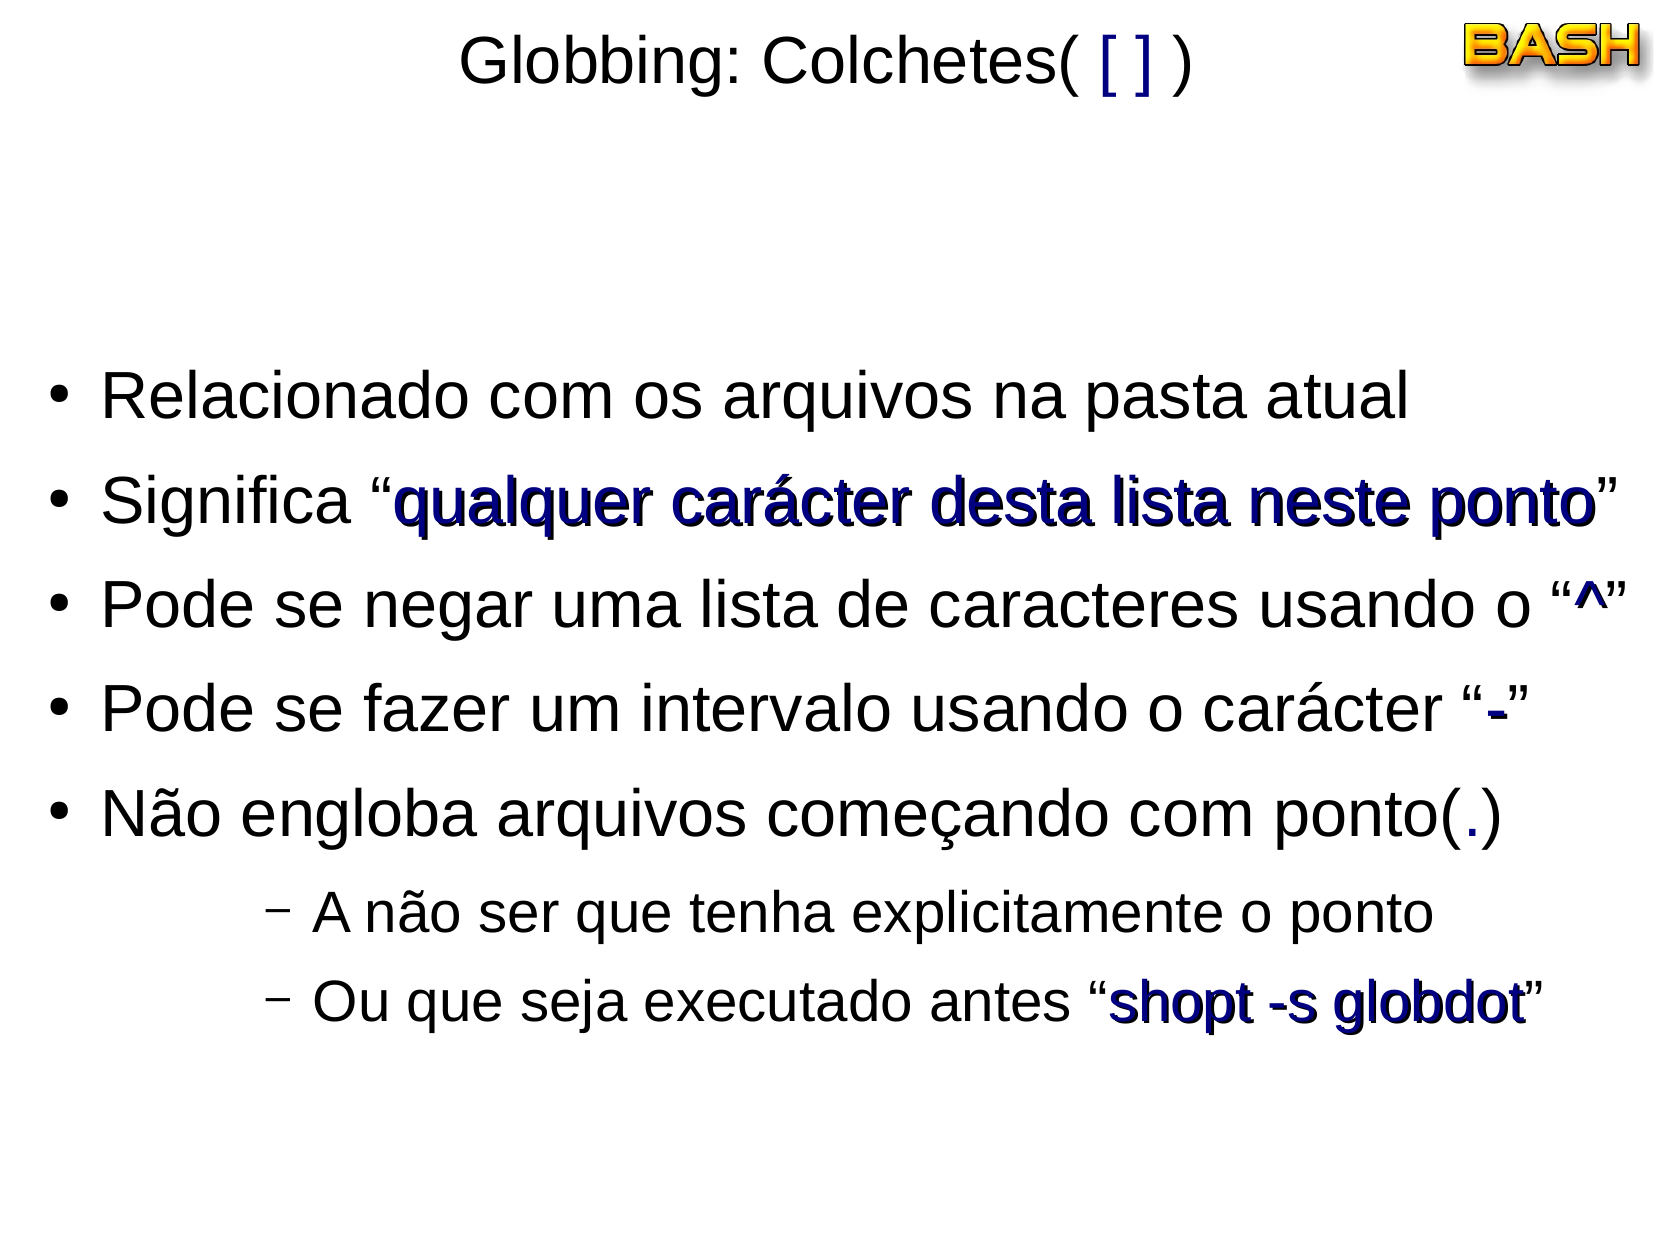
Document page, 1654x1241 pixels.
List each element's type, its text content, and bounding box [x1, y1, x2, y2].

list Relacionado com os arquivos na pasta atual Significa “qualquer carácter desta lista neste ponto” Pode se negar uma lista de caracteres usando o “^” Pode se fazer um intervalo usando o carácter “-” Não engloba arquivos começando com ponto(.) A não ser que tenha explicitamente o ponto Ou que seja executado antes “shopt -s globdot” [29, 358, 1654, 1034]
picture [1450, 0, 1654, 96]
title Globbing: Colchetes( [ ] ) [82, 22, 1571, 98]
